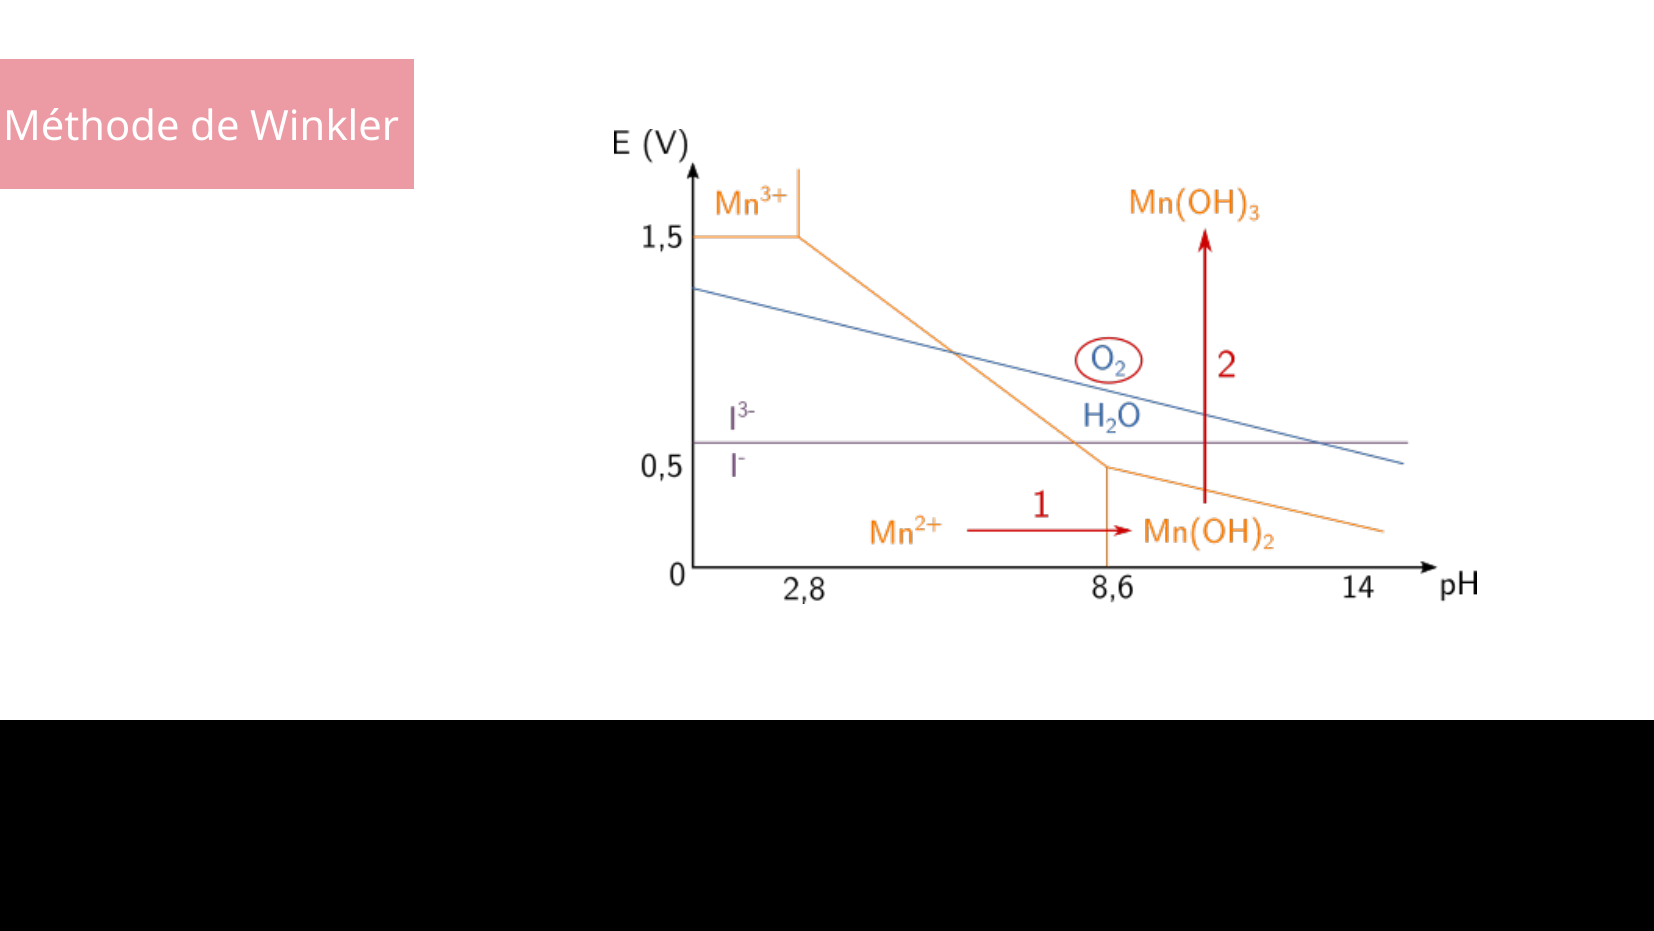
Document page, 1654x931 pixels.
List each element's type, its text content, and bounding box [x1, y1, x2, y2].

picture [614, 129, 1477, 604]
text_box [0, 720, 1654, 931]
text_box Méthode de Winkler [0, 59, 414, 189]
